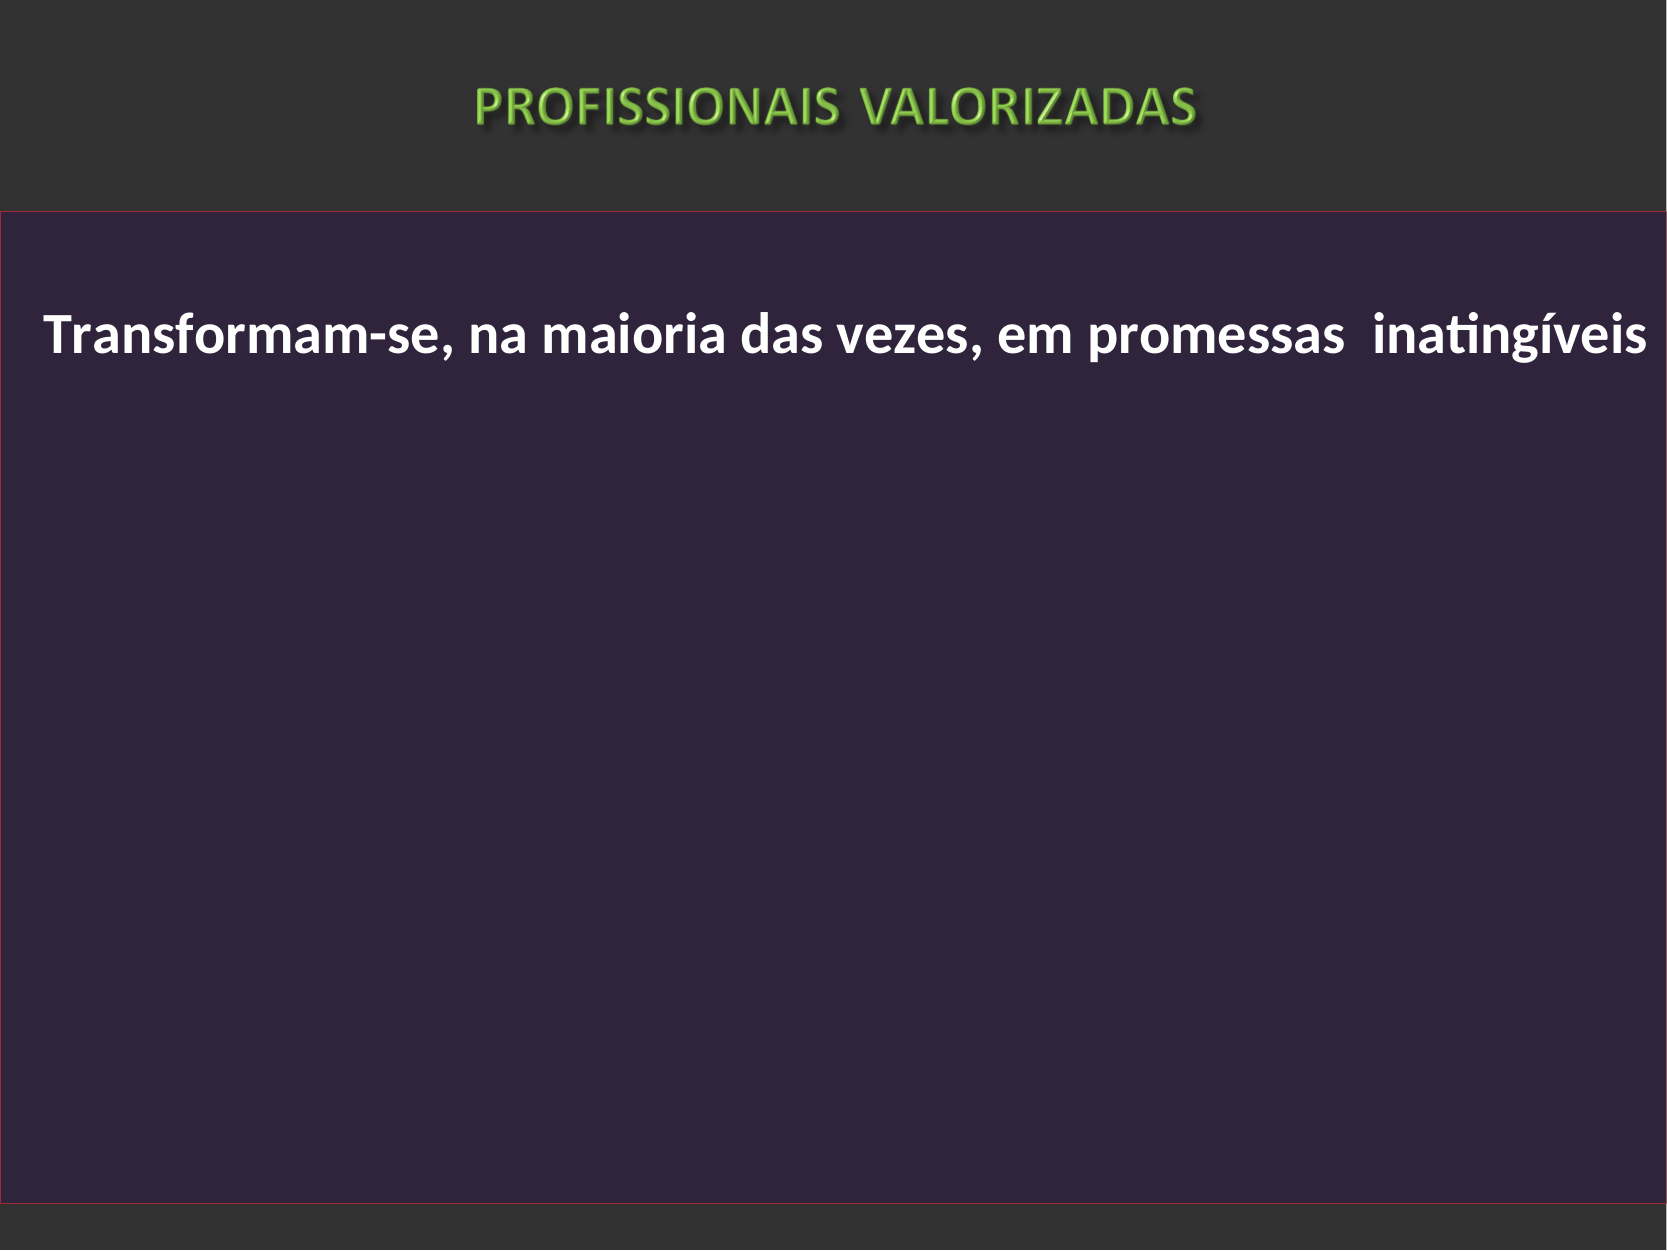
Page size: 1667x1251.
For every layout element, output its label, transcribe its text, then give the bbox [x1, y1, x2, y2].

text_box [0, 0, 1667, 211]
list Transformam-se, na maioria das vezes, em promessas inatingíveis [0, 211, 1667, 1204]
